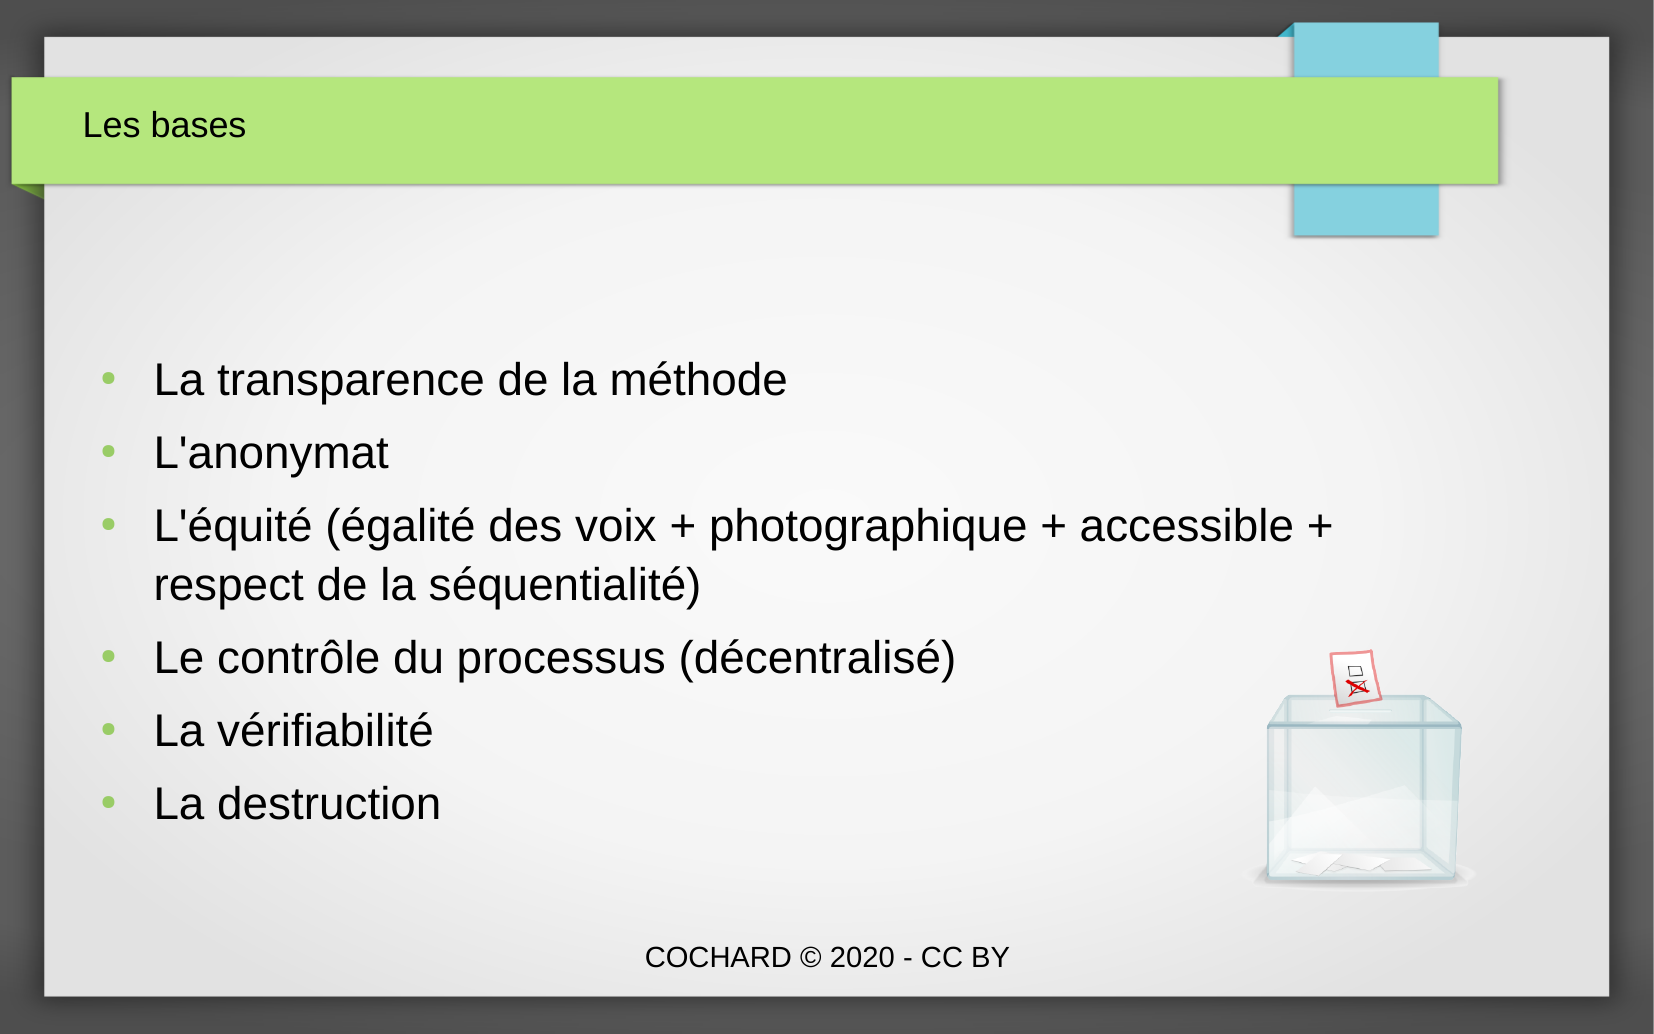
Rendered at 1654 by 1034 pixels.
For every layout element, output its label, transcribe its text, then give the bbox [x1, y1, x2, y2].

list La transparence de la méthode L'anonymat L'équité (égalité des voix + photographique + accessible + respect de la séquentialité) Le contrôle du processus (décentralisé) La vérifiabilité La destruction [82, 249, 1571, 849]
picture [0, 0, 1654, 1034]
title Les bases [82, 39, 1235, 210]
